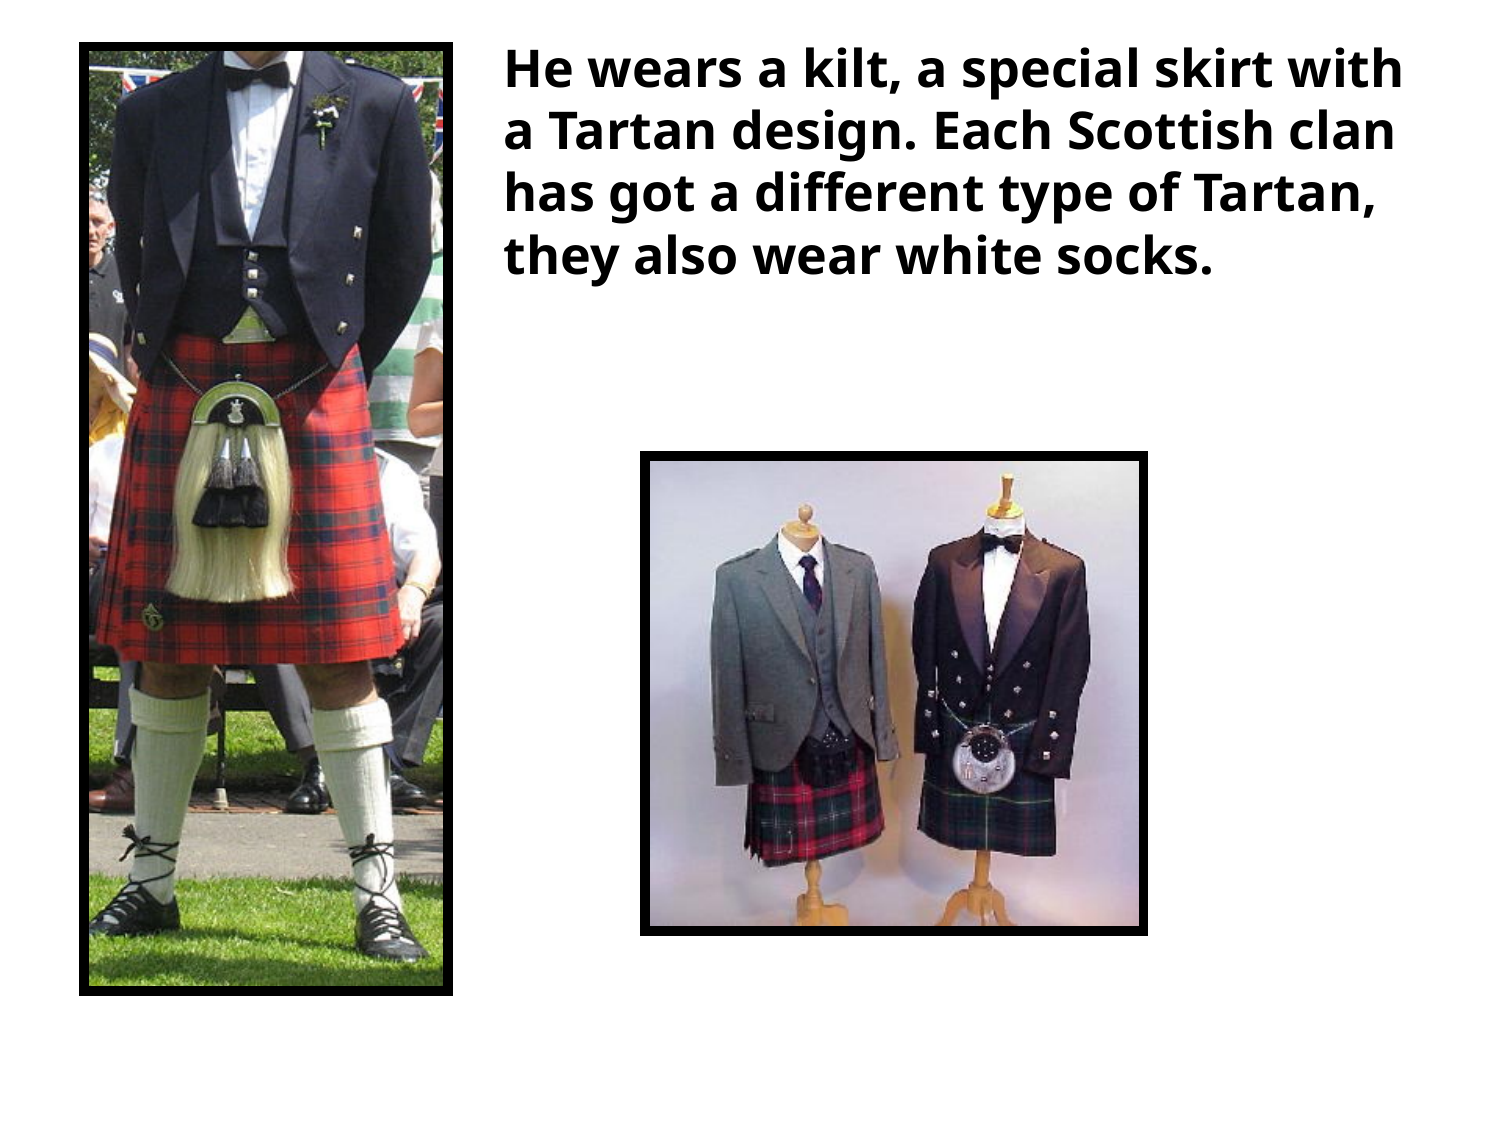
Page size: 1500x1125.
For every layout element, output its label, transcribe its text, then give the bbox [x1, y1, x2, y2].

text_box He wears a kilt, a special skirt with a Tartan design. Each Scottish clan has got a different type of Tartan, they also wear white socks. [489, 27, 1458, 293]
picture [88, 51, 444, 987]
picture [649, 460, 1139, 927]
